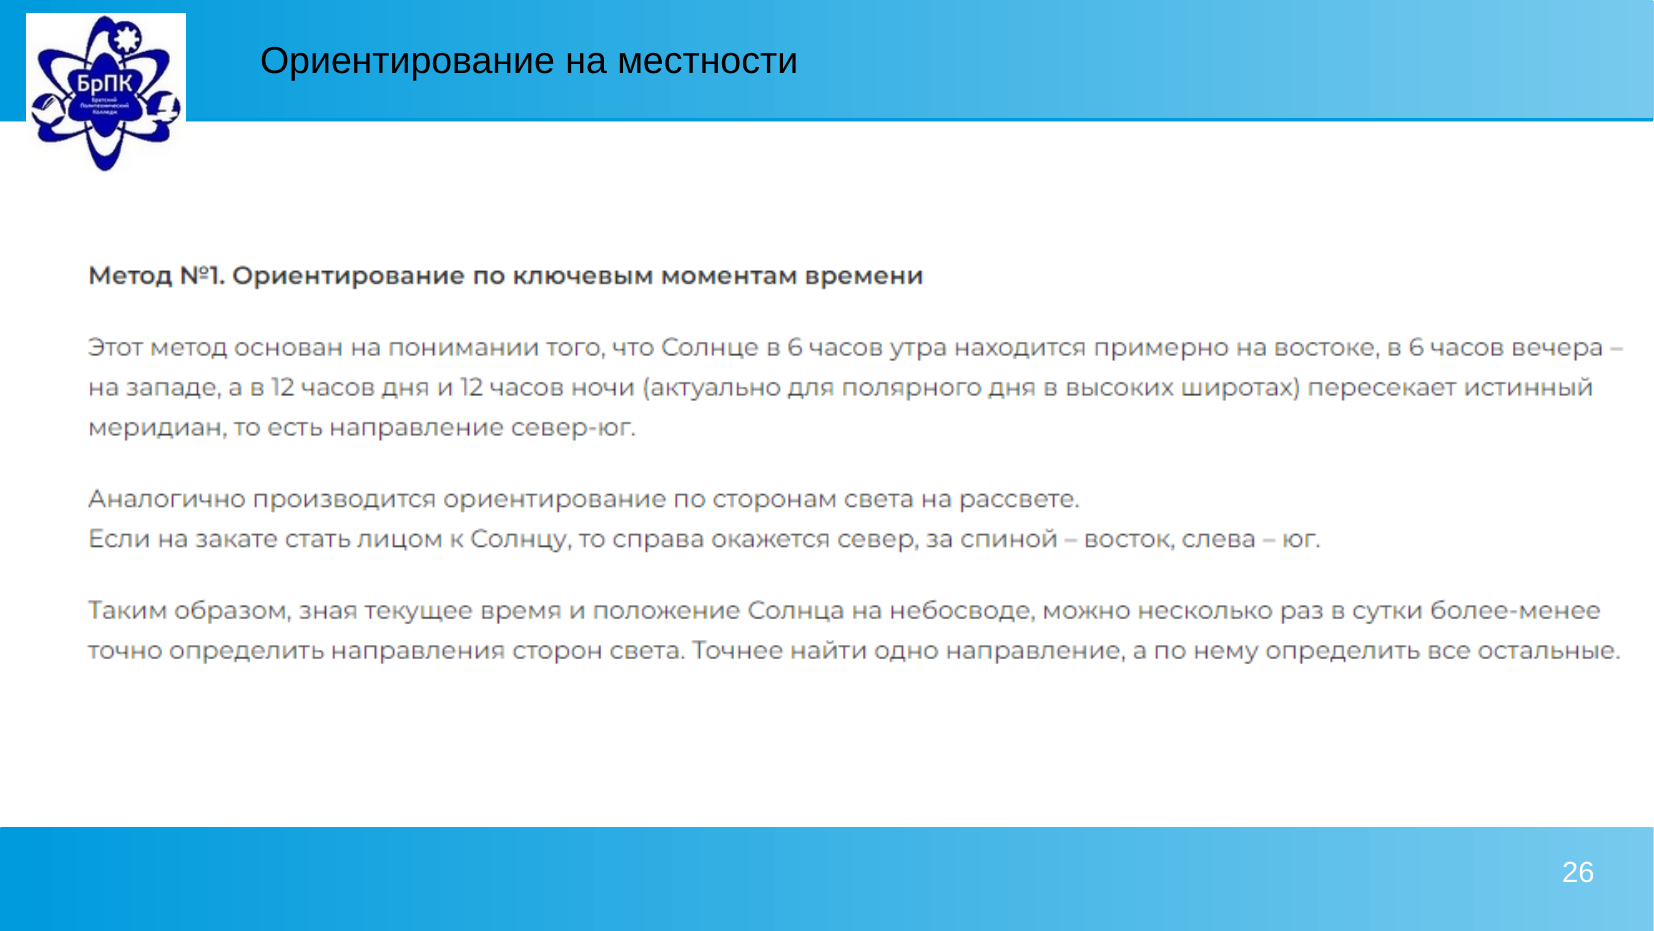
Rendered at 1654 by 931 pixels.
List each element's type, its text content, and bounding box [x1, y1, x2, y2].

picture [26, 14, 186, 174]
text_box Ориентирование на местности [245, 32, 1536, 189]
picture [59, 231, 1645, 699]
